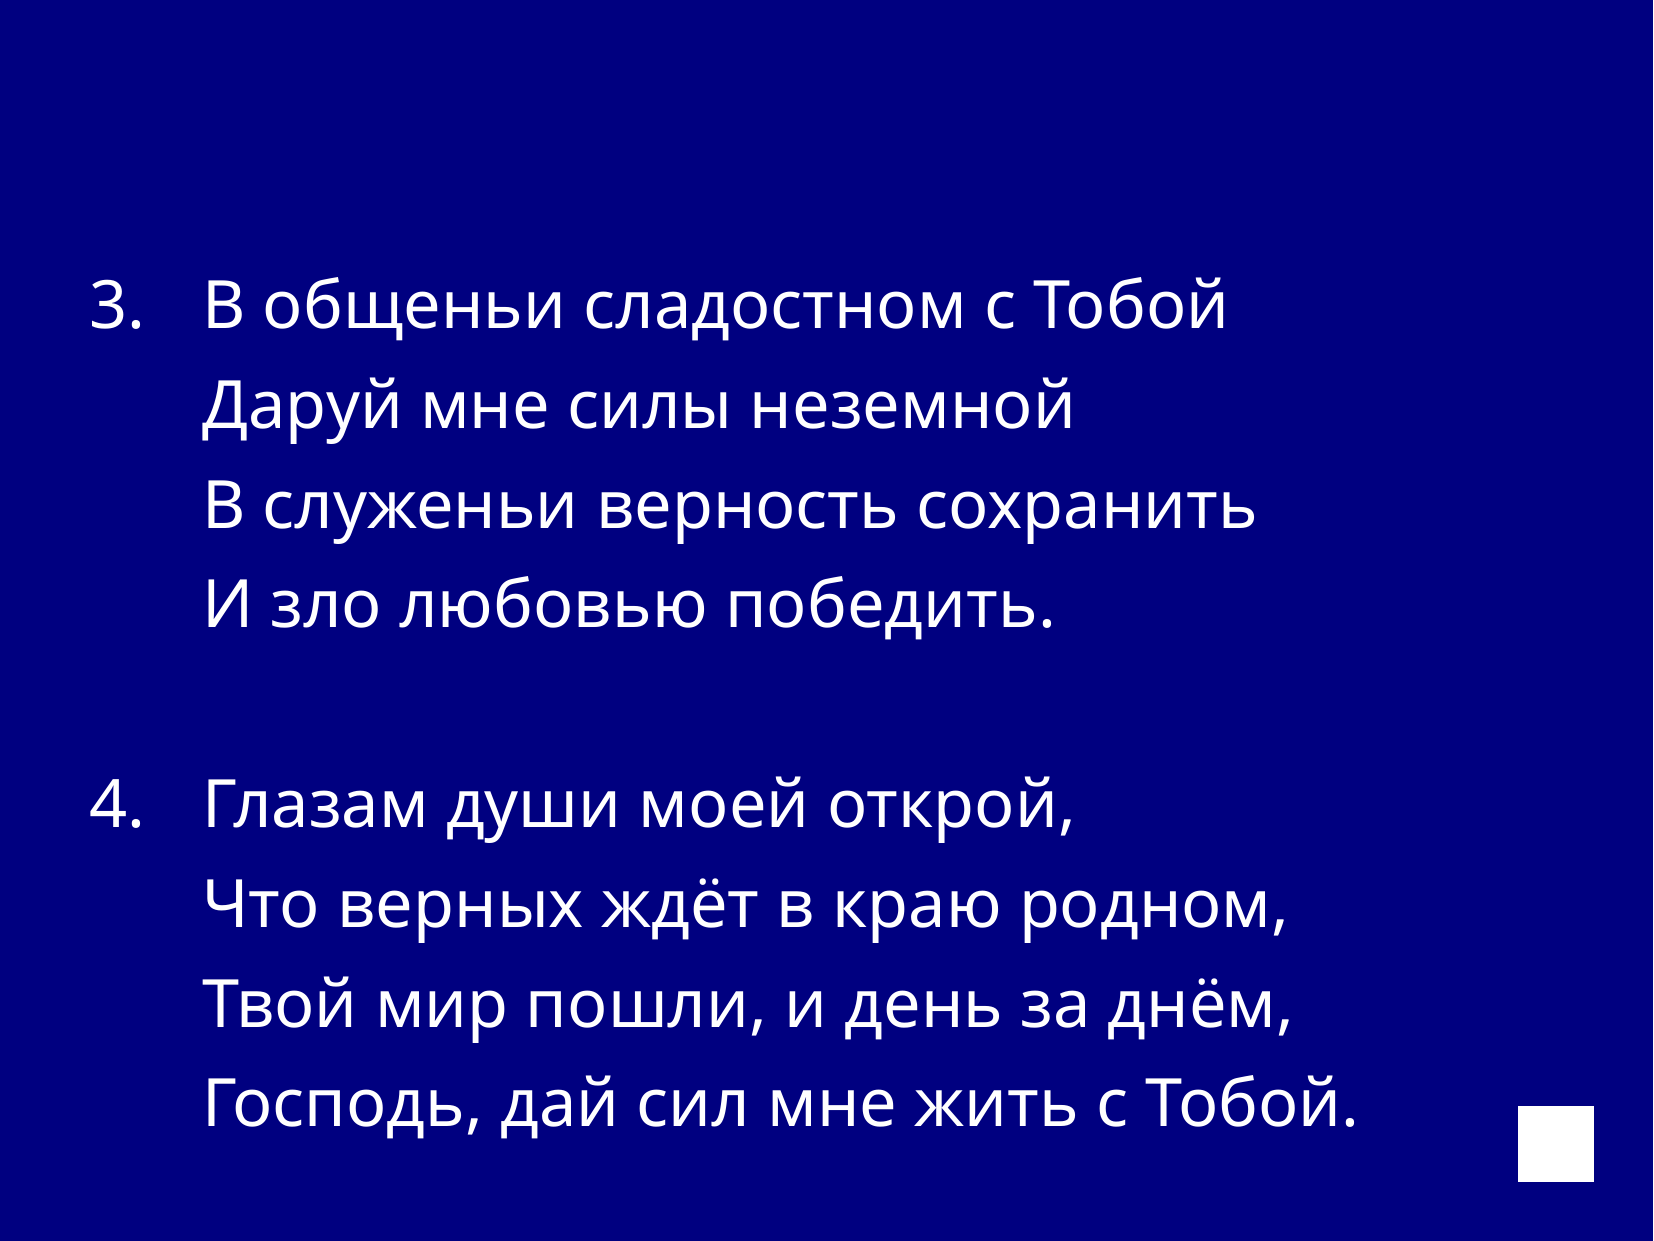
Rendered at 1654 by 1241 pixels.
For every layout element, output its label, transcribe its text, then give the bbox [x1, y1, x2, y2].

text_box 3. В общеньи сладостном с Тобой Даруй мне силы неземной В служеньи верность сохранить И зло любовью победить. 4. Глазам души моей открой, Что верных ждёт в краю родном, Твой мир пошли, и день за днём, Господь, дай сил мне жить с Тобой. [75, 150, 1576, 1163]
text_box [1518, 1106, 1594, 1182]
